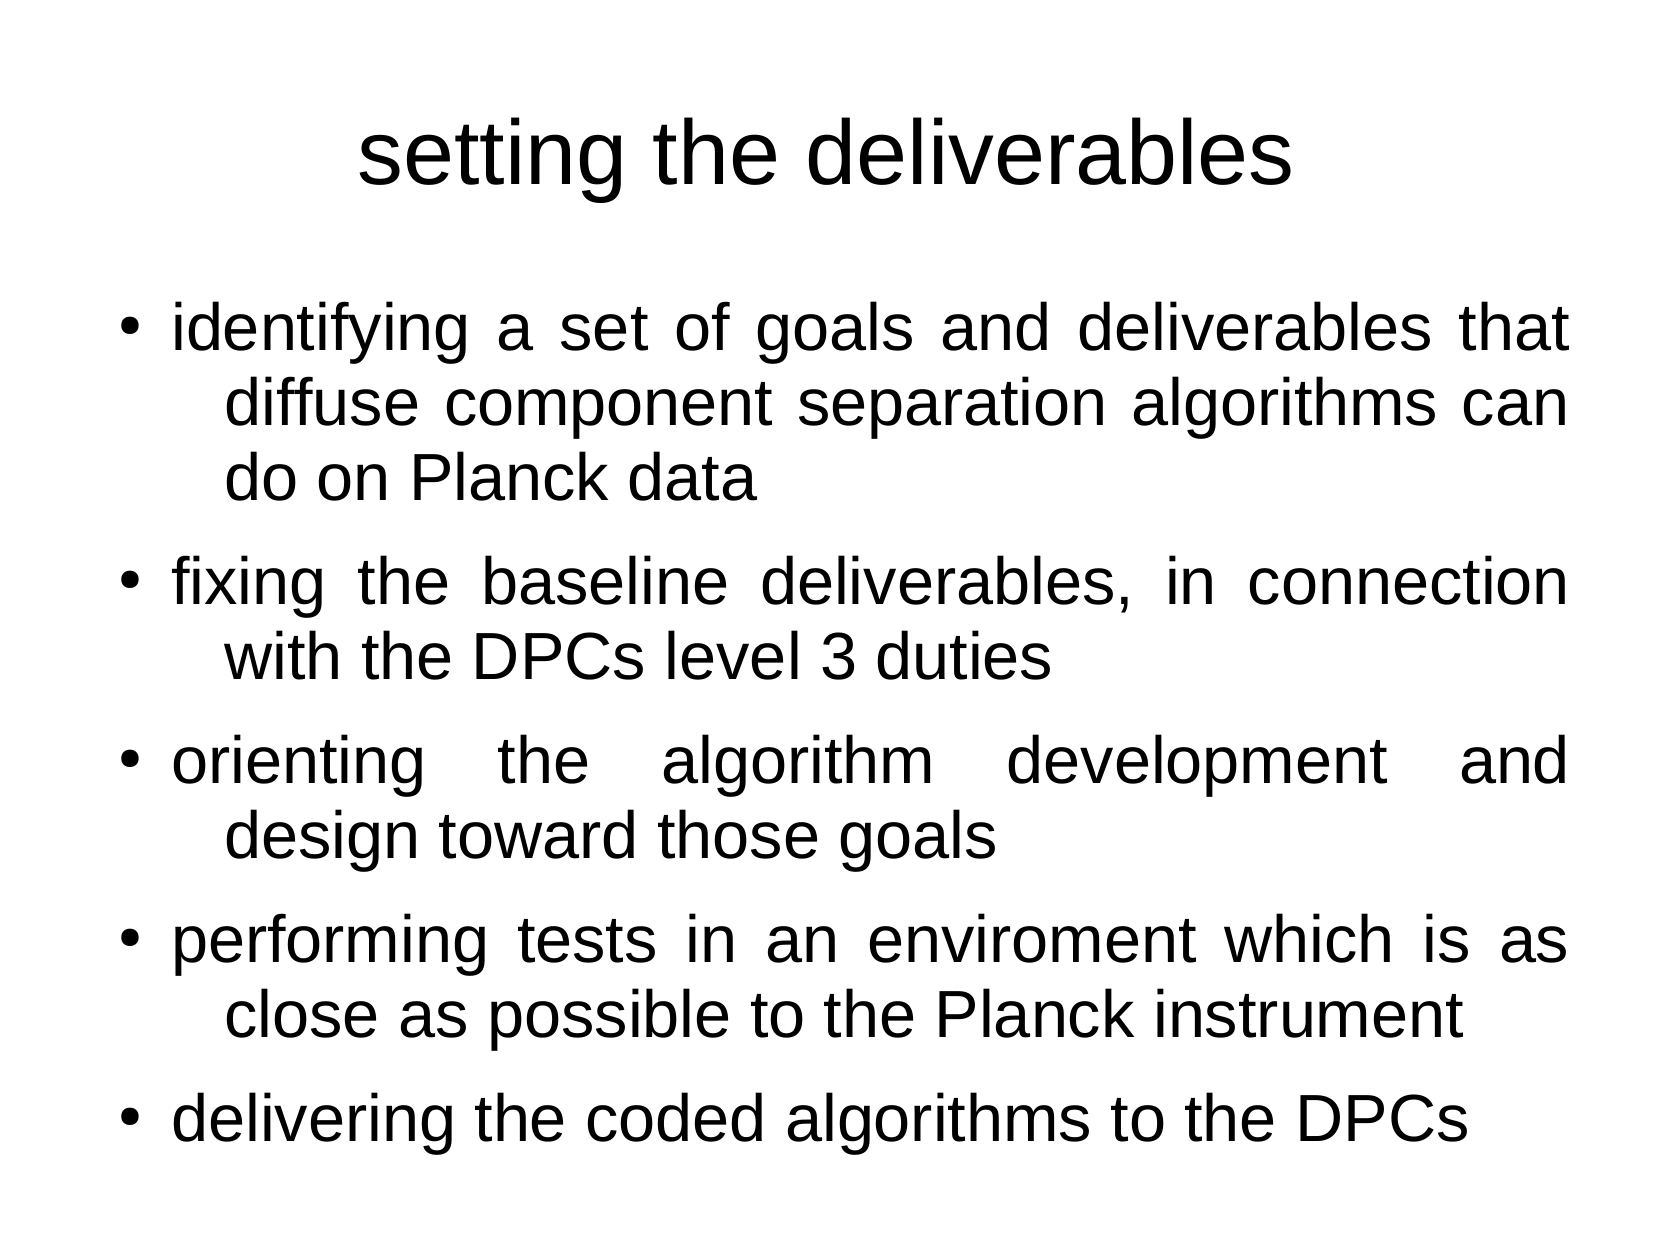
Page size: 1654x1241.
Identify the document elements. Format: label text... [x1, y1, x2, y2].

list identifying a set of goals and deliverables that diffuse component separation algorithms can do on Planck data fixing the baseline deliverables, in connection with the DPCs level 3 duties orienting the algorithm development and design toward those goals performing tests in an enviroment which is as close as possible to the Planck instrument delivering the coded algorithms to the DPCs [82, 290, 1571, 1157]
title setting the deliverables [82, 49, 1571, 257]
